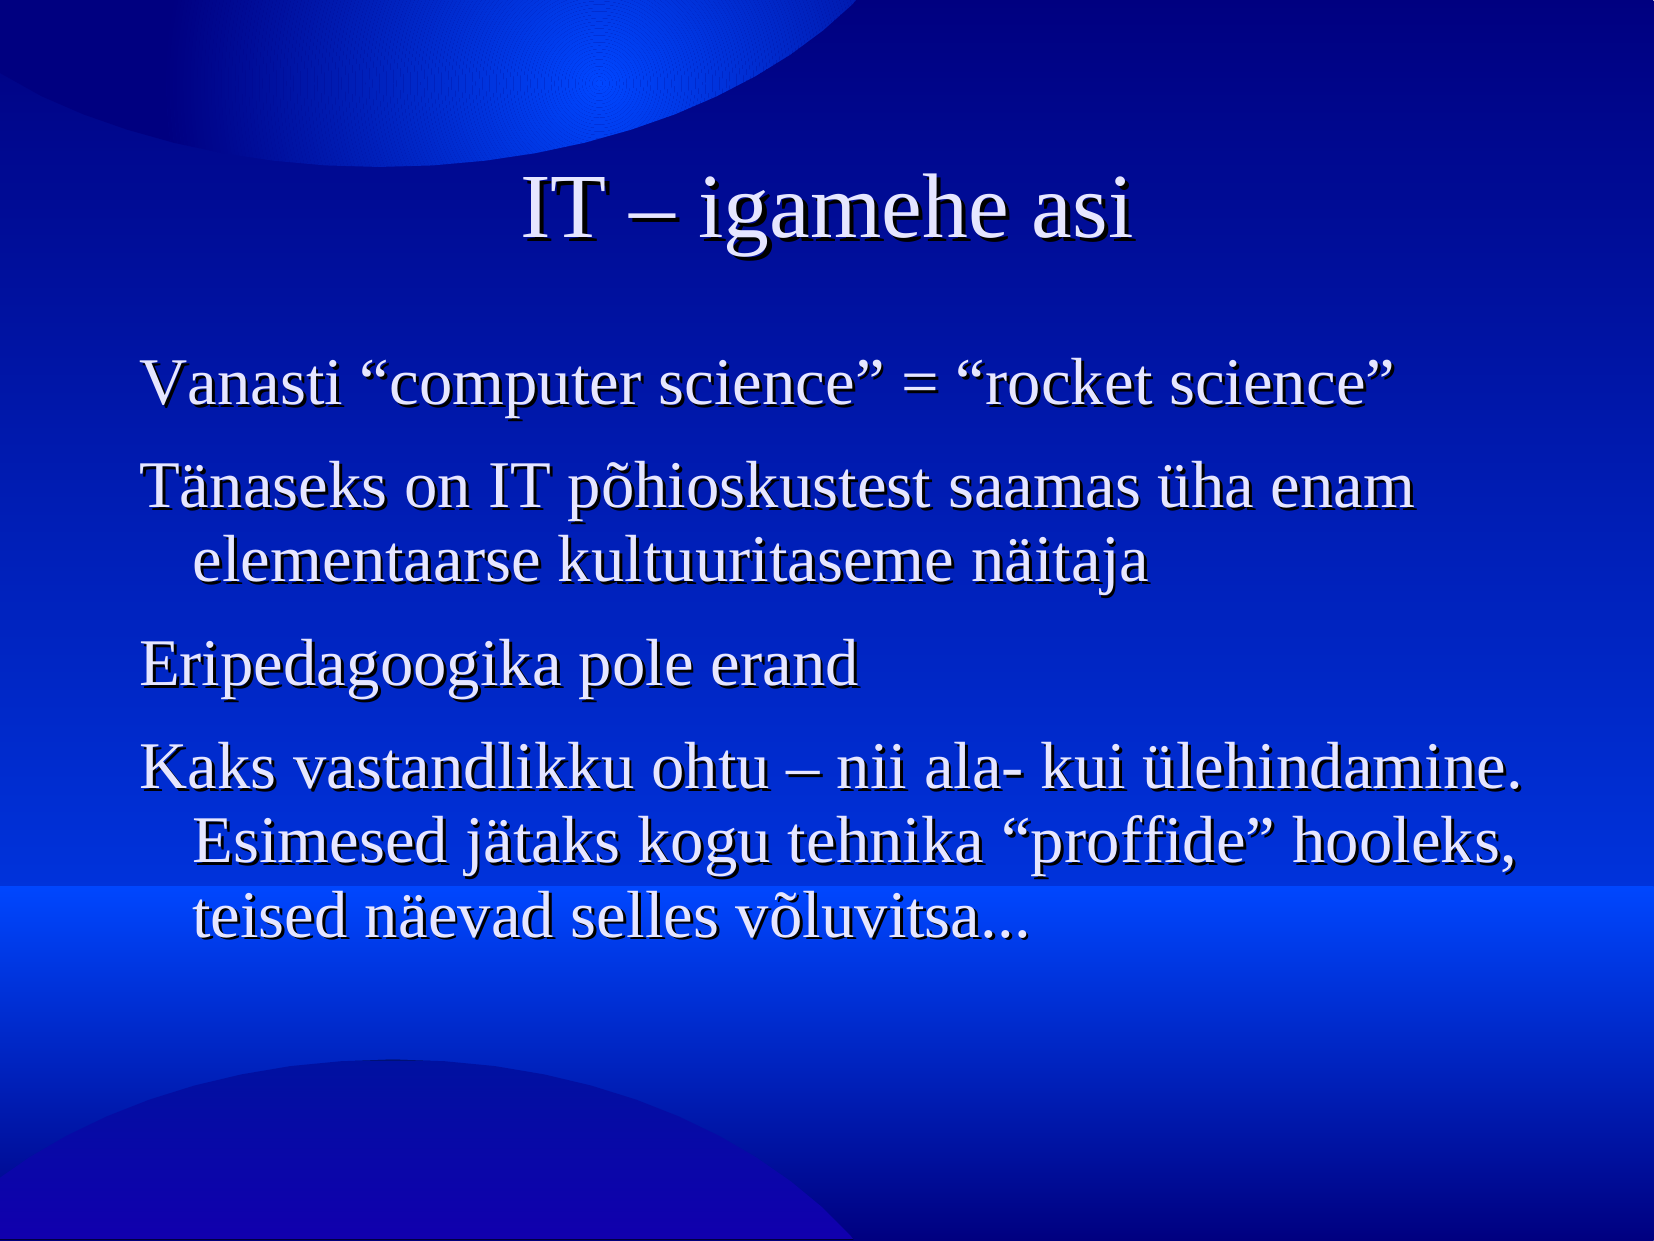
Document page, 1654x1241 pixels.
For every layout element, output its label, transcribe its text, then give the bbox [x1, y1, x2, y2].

title IT – igamehe asi [121, 102, 1534, 311]
list Vanasti “computer science” = “rocket science” Tänaseks on IT põhioskustest saamas üha enam elementaarse kultuuritaseme näitaja Eripedagoogika pole erand Kaks vastandlikku ohtu – nii ala- kui ülehindamine. Esimesed jätaks kogu tehnika “proffide” hooleks, teised näevad selles võluvitsa... [121, 344, 1534, 1127]
